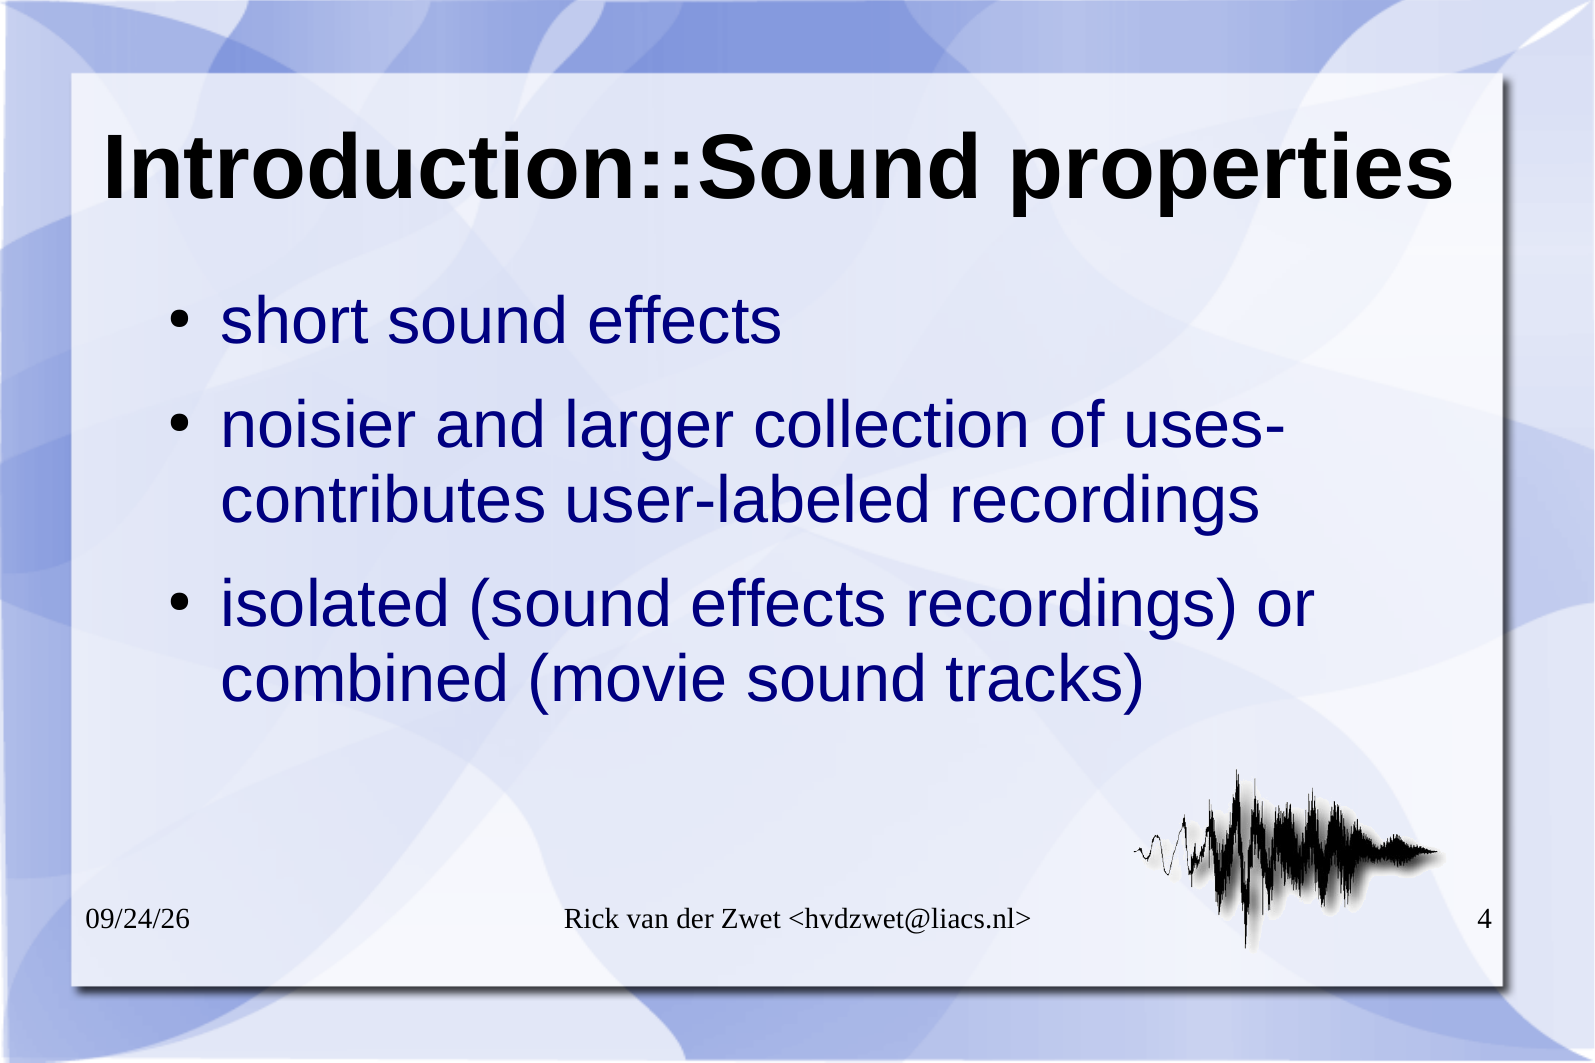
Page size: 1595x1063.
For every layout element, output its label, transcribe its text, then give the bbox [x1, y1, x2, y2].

picture [0, 0, 1595, 1063]
title Introduction::Sound properties [79, 77, 1481, 256]
list short sound effects noisier and larger collection of uses-contributes user-labeled recordings isolated (sound effects recordings) or combined (movie sound tracks) [150, 282, 1460, 863]
